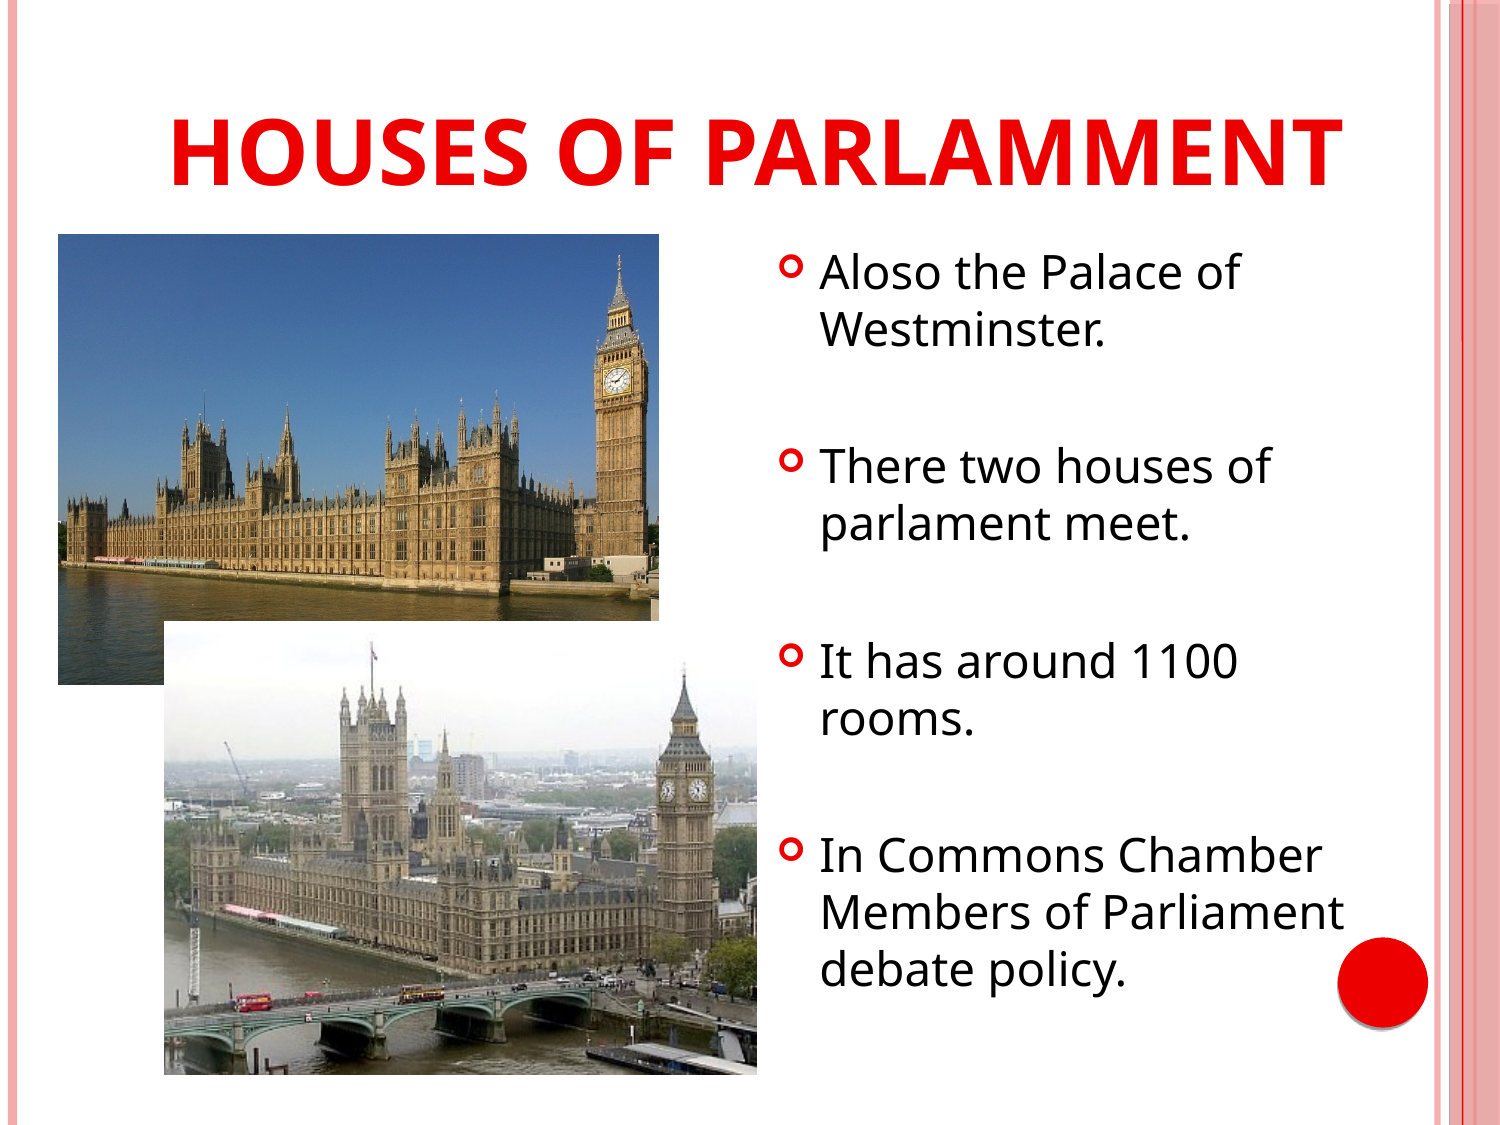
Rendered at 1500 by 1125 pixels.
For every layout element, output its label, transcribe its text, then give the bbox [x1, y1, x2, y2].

list Aloso the Palace of Westminster. There two houses of parlament meet. It has around 1100 rooms. In Commons Chamber Members of Parliament debate policy. [761, 234, 1362, 1032]
title HOUSES OF PARLAMMENT [46, 23, 1465, 211]
picture [58, 234, 757, 1075]
